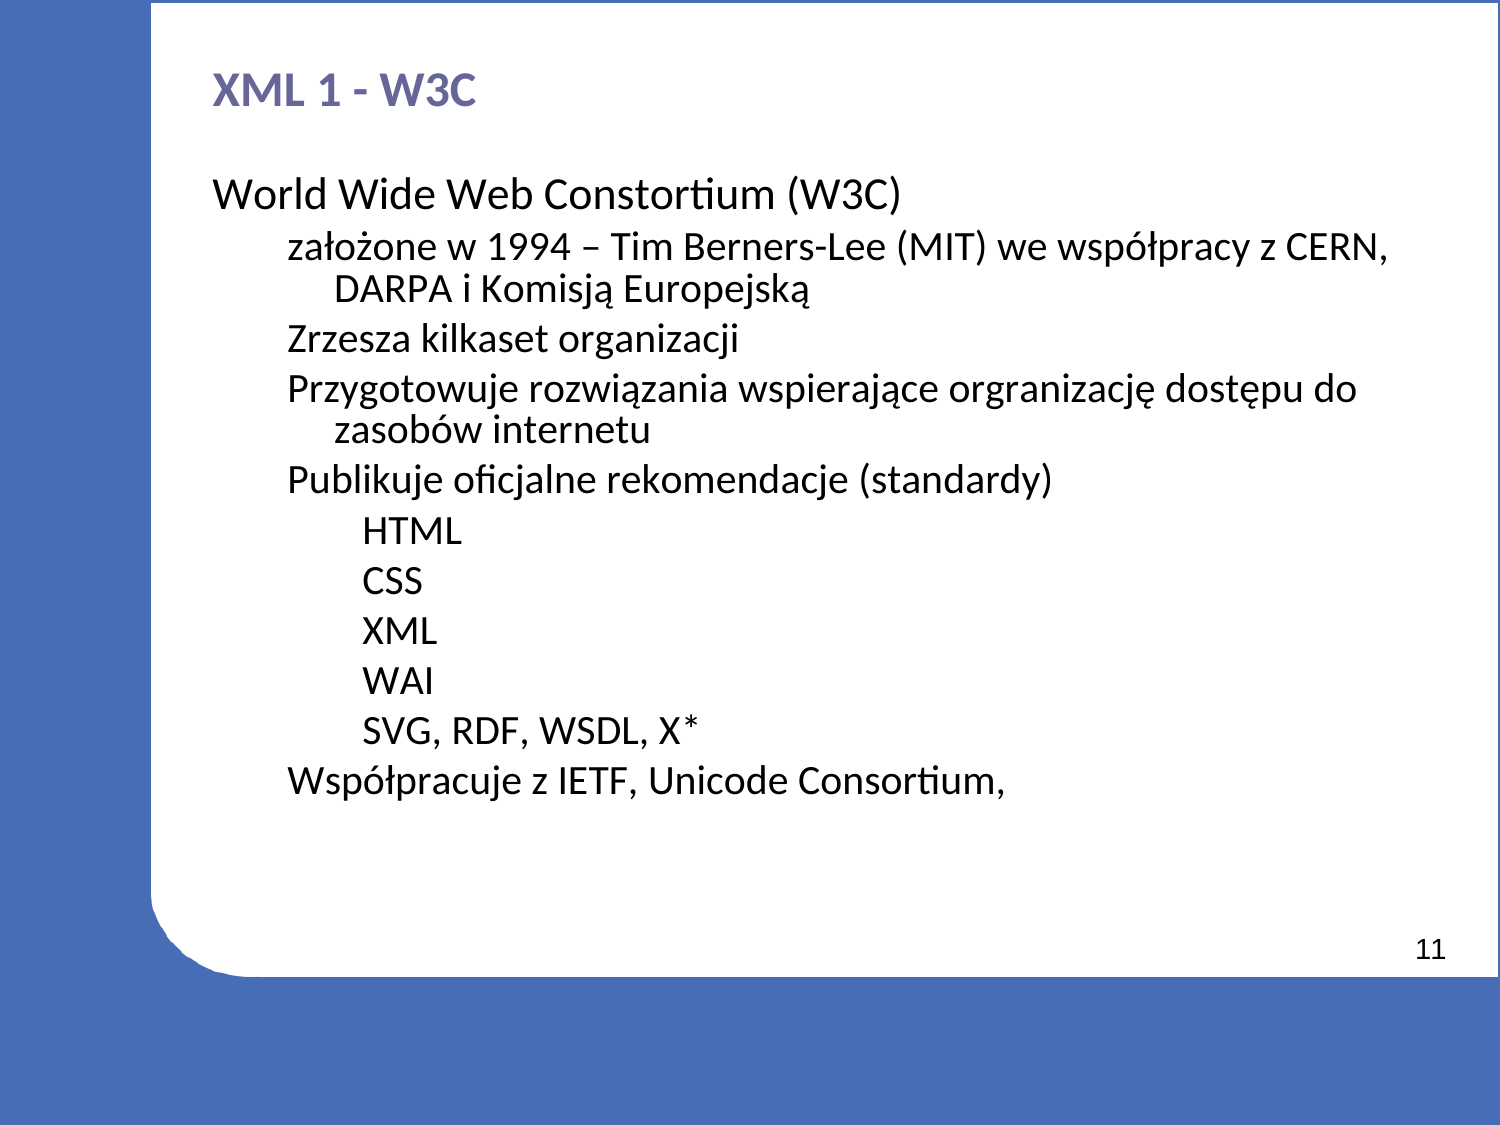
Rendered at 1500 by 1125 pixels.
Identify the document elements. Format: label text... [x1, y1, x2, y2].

picture [0, 0, 1500, 1125]
list World Wide Web Constortium (W3C) założone w 1994 – Tim Berners-Lee (MIT) we współpracy z CERN, DARPA i Komisją Europejską Zrzesza kilkaset organizacji Przygotowuje rozwiązania wspierające orgranizację dostępu do zasobów internetu Publikuje oficjalne rekomendacje (standardy) HTML CSS XML WAI SVG, RDF, WSDL, X* Współpracuje z IETF, Unicode Consortium, [212, 174, 1448, 927]
title XML 1 - W3C [212, 24, 1447, 164]
